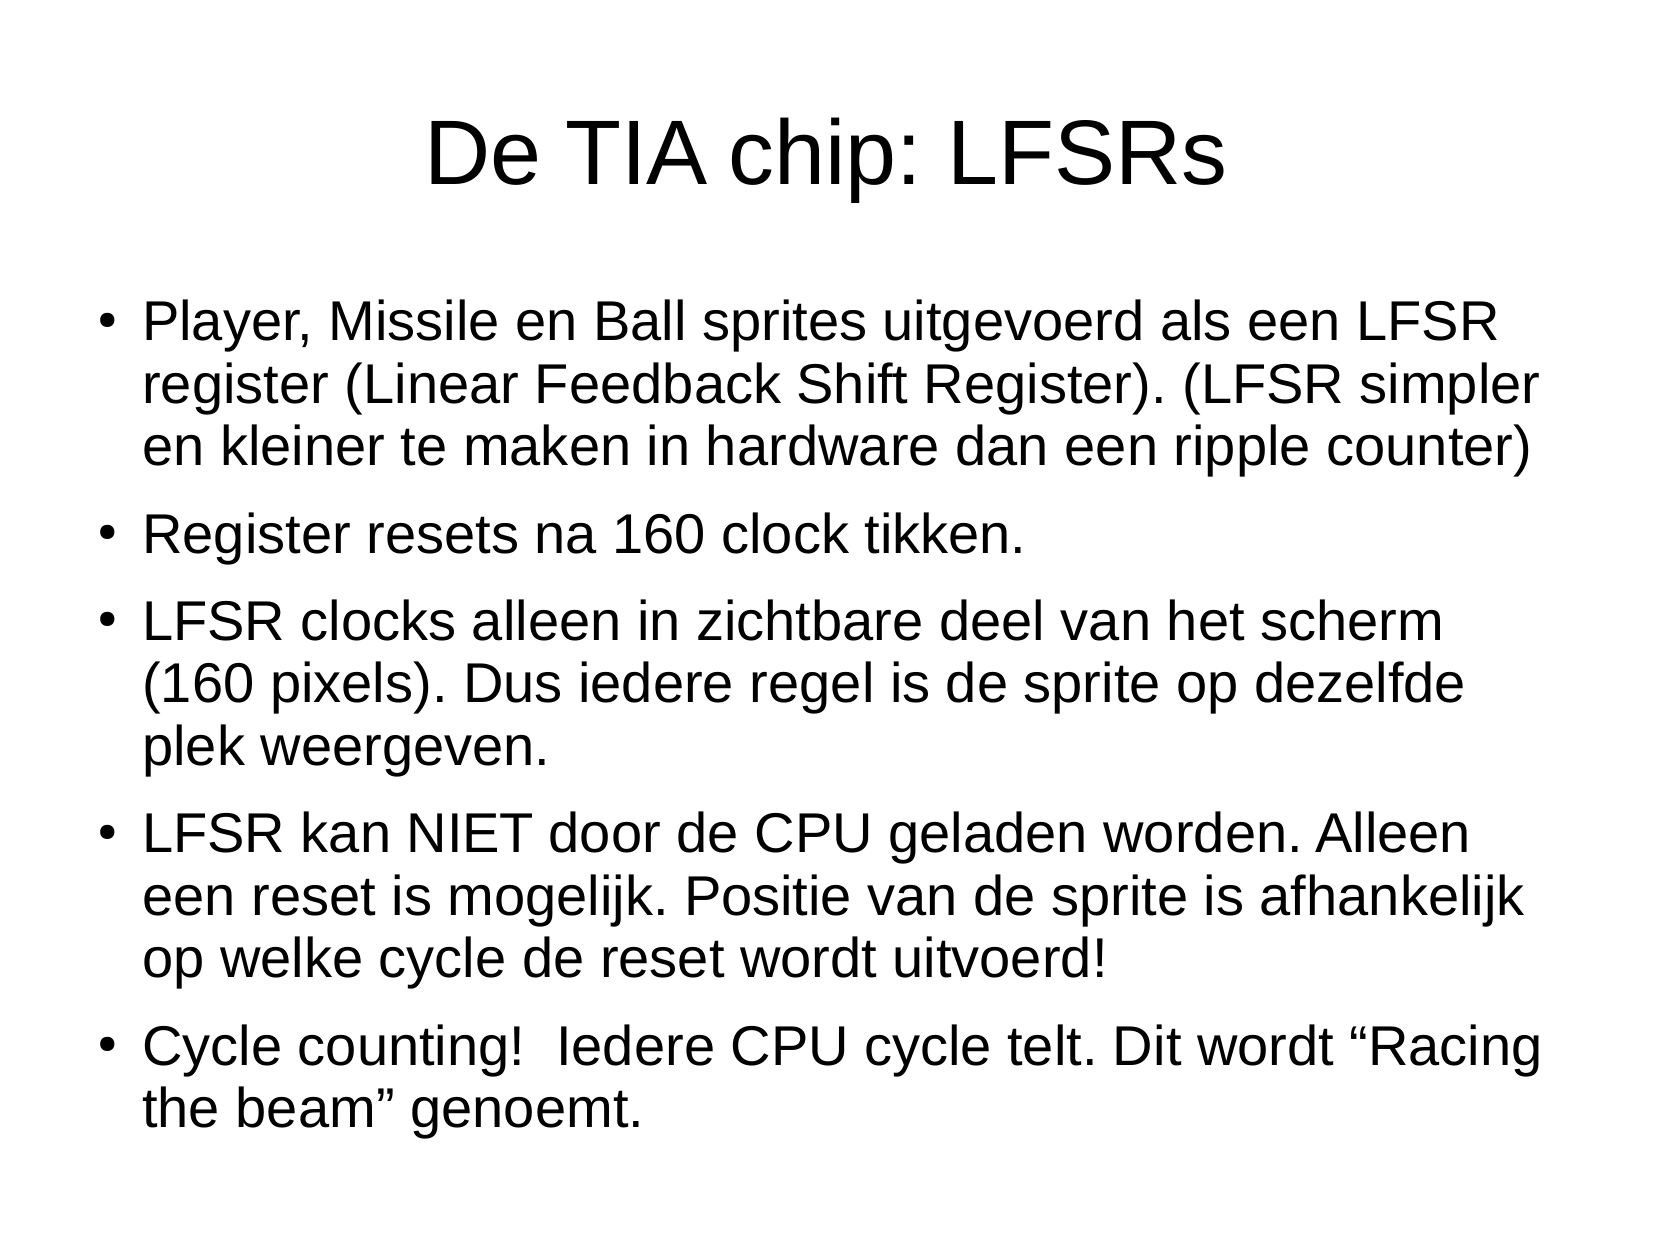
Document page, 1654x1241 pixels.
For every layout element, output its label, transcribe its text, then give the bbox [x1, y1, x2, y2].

title De TIA chip: LFSRs [82, 49, 1571, 257]
list Player, Missile en Ball sprites uitgevoerd als een LFSR register (Linear Feedback Shift Register). (LFSR simpler en kleiner te maken in hardware dan een ripple counter) Register resets na 160 clock tikken. LFSR clocks alleen in zichtbare deel van het scherm (160 pixels). Dus iedere regel is de sprite op dezelfde plek weergeven. LFSR kan NIET door de CPU geladen worden. Alleen een reset is mogelijk. Positie van de sprite is afhankelijk op welke cycle de reset wordt uitvoerd! Cycle counting! Iedere CPU cycle telt. Dit wordt “Racing the beam” genoemt. [82, 290, 1571, 1158]
